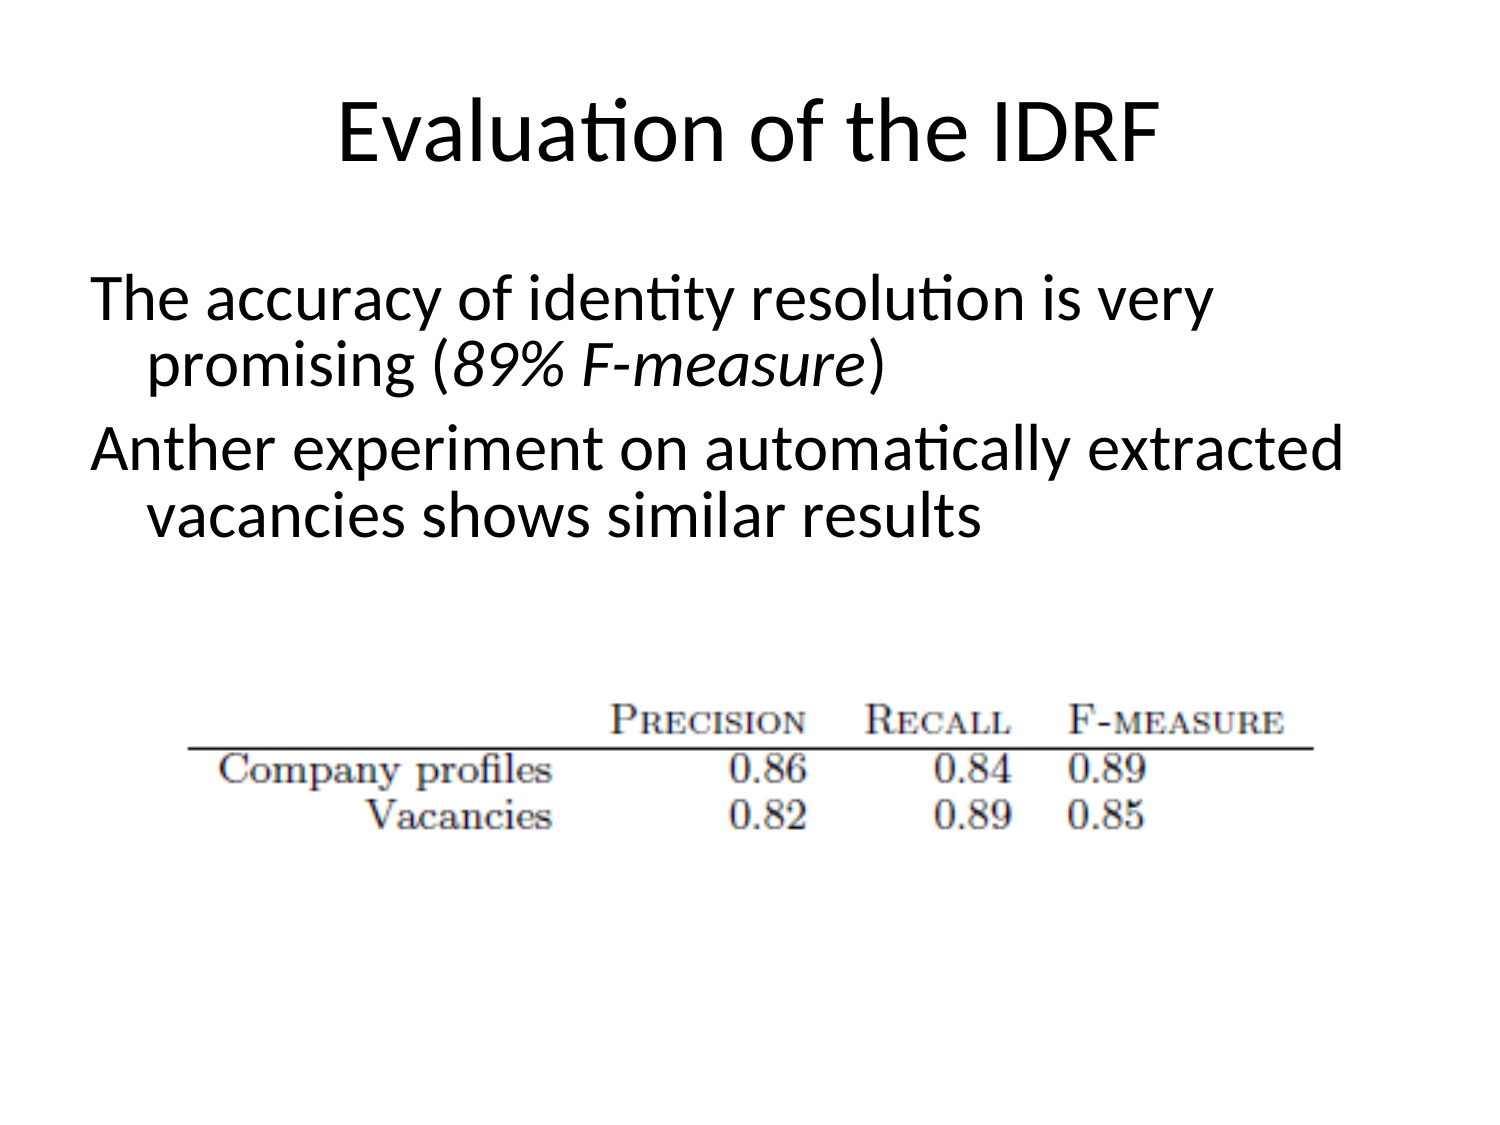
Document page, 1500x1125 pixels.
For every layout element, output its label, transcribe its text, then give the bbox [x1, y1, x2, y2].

list The accuracy of identity resolution is very promising (89% F-measure) Anther experiment on automatically extracted vacancies shows similar results [75, 262, 1426, 1081]
picture [175, 691, 1339, 879]
title Evaluation of the IDRF [75, 45, 1426, 233]
